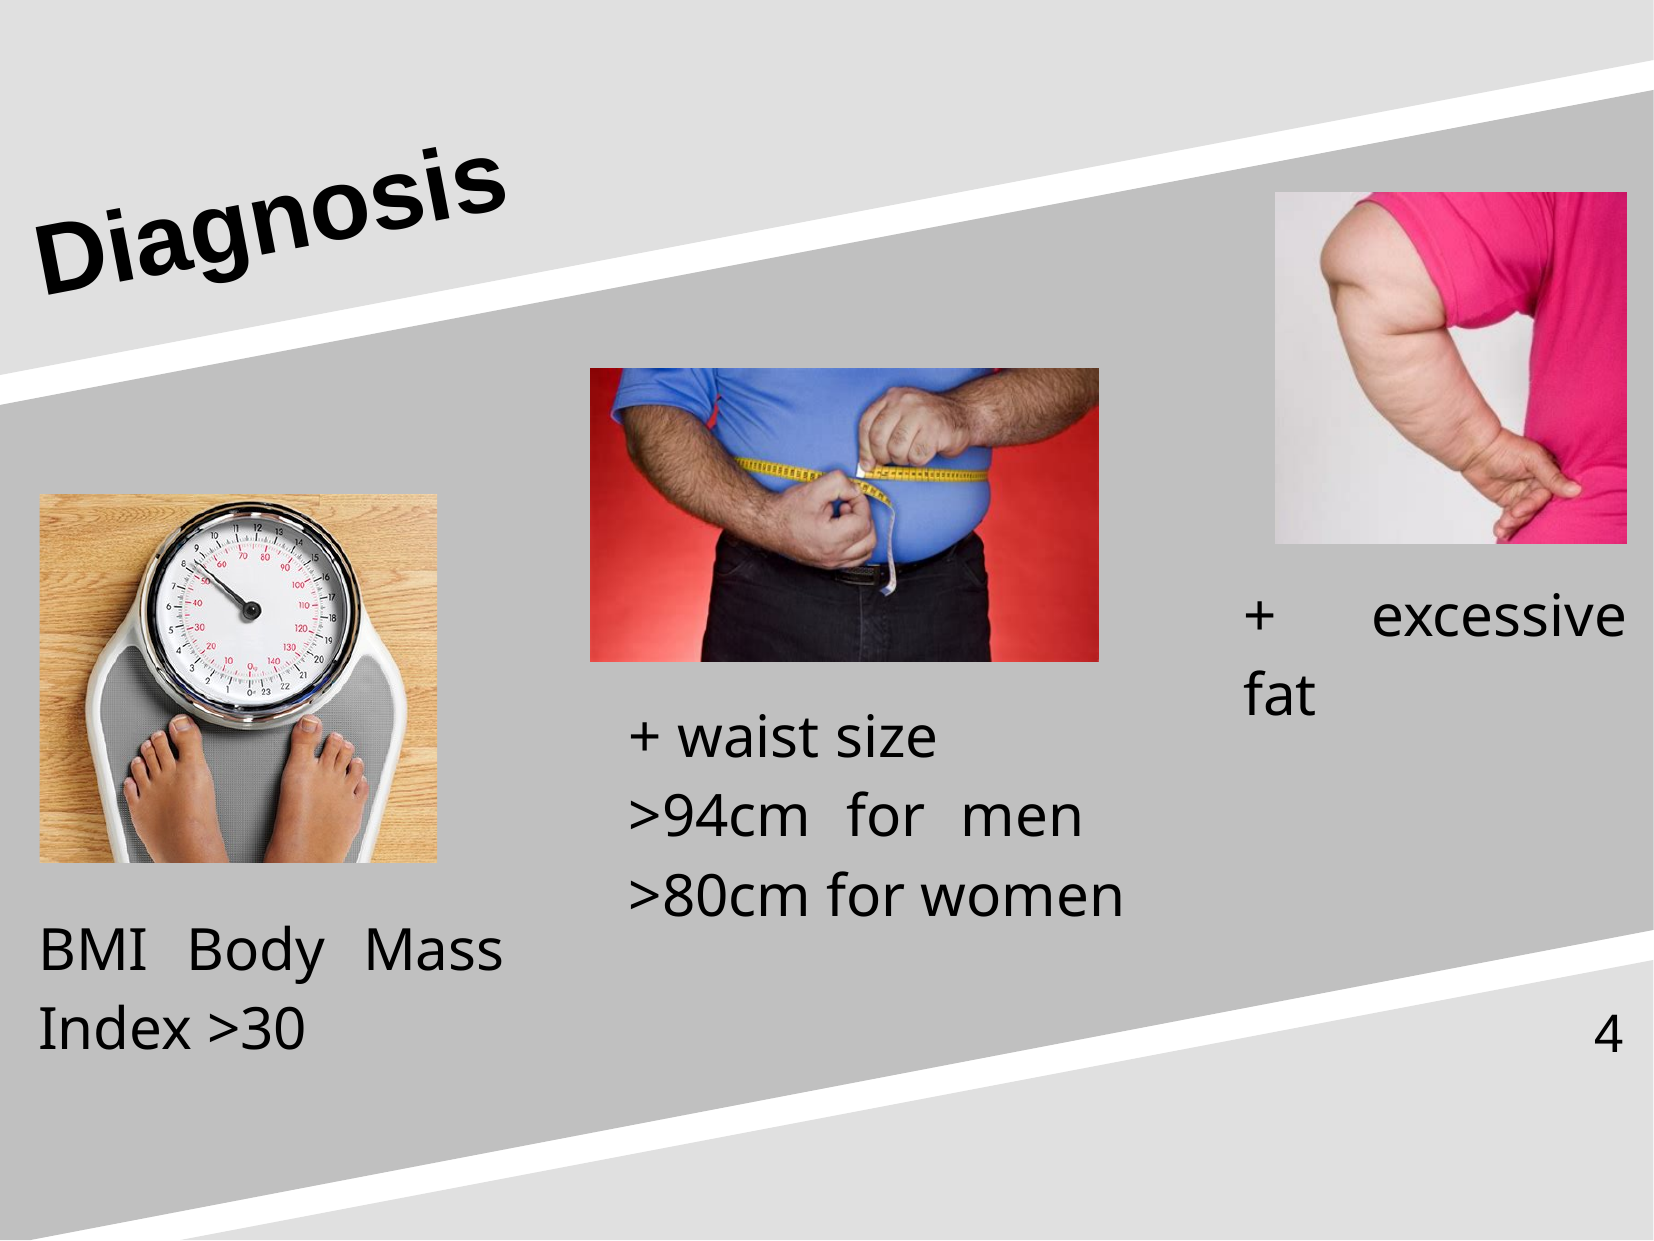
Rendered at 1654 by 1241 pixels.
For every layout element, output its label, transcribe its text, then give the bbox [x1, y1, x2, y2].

picture [1275, 192, 1627, 544]
picture [39, 494, 438, 863]
text_box BMI Body Mass Index >30 [23, 900, 520, 1126]
text_box + excessive fat [1228, 566, 1642, 652]
picture [590, 368, 1099, 662]
title Diagnosis [17, 0, 1518, 365]
text_box + waist size >94cm for men >80cm for women [614, 687, 1241, 1111]
